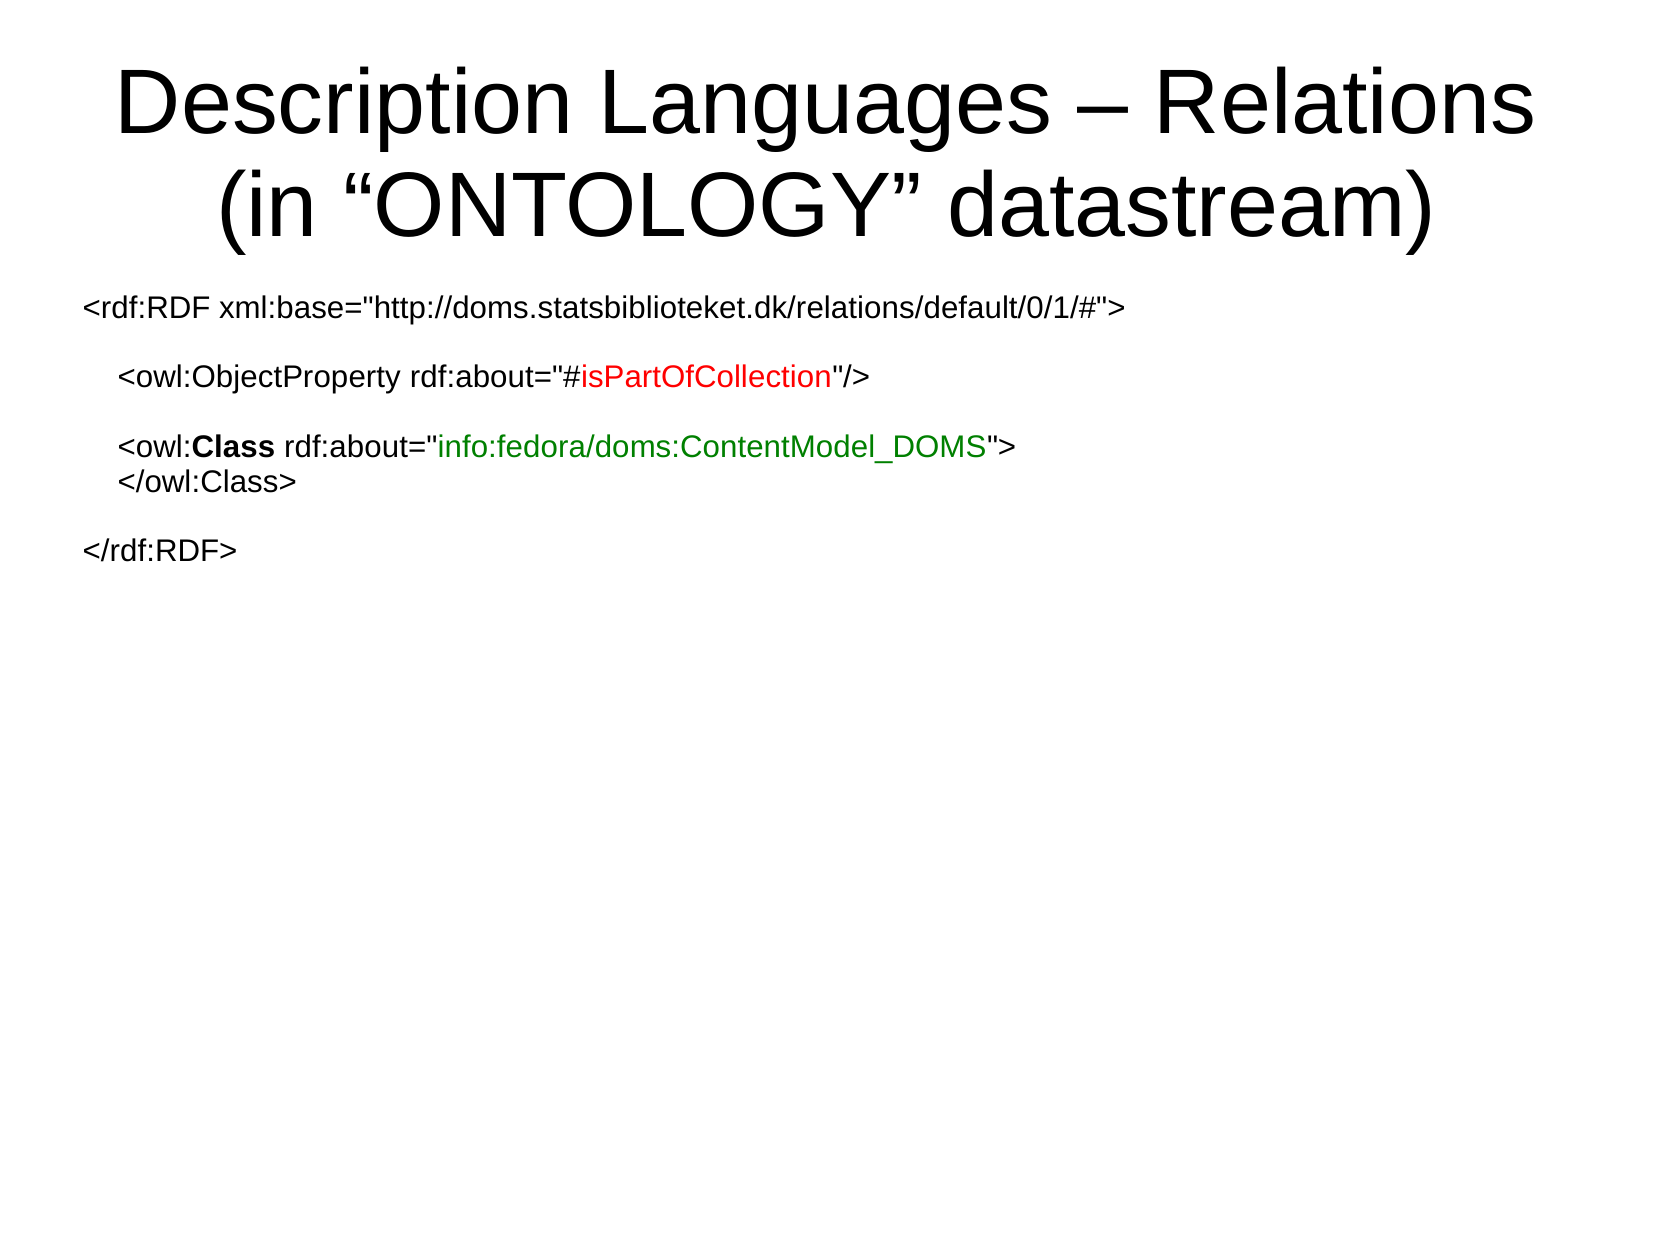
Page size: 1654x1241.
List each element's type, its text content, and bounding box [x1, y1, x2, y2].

subtitle <rdf:RDF xml:base="http://doms.statsbiblioteket.dk/relations/default/0/1/#"> <owl:ObjectProperty rdf:about="#isPartOfCollection"/> <owl:Class rdf:about="info:fedora/doms:ContentModel_DOMS"> </owl:Class> </rdf:RDF> [82, 290, 1571, 1109]
title Description Languages – Relations (in “ONTOLOGY” datastream) [82, 49, 1571, 257]
